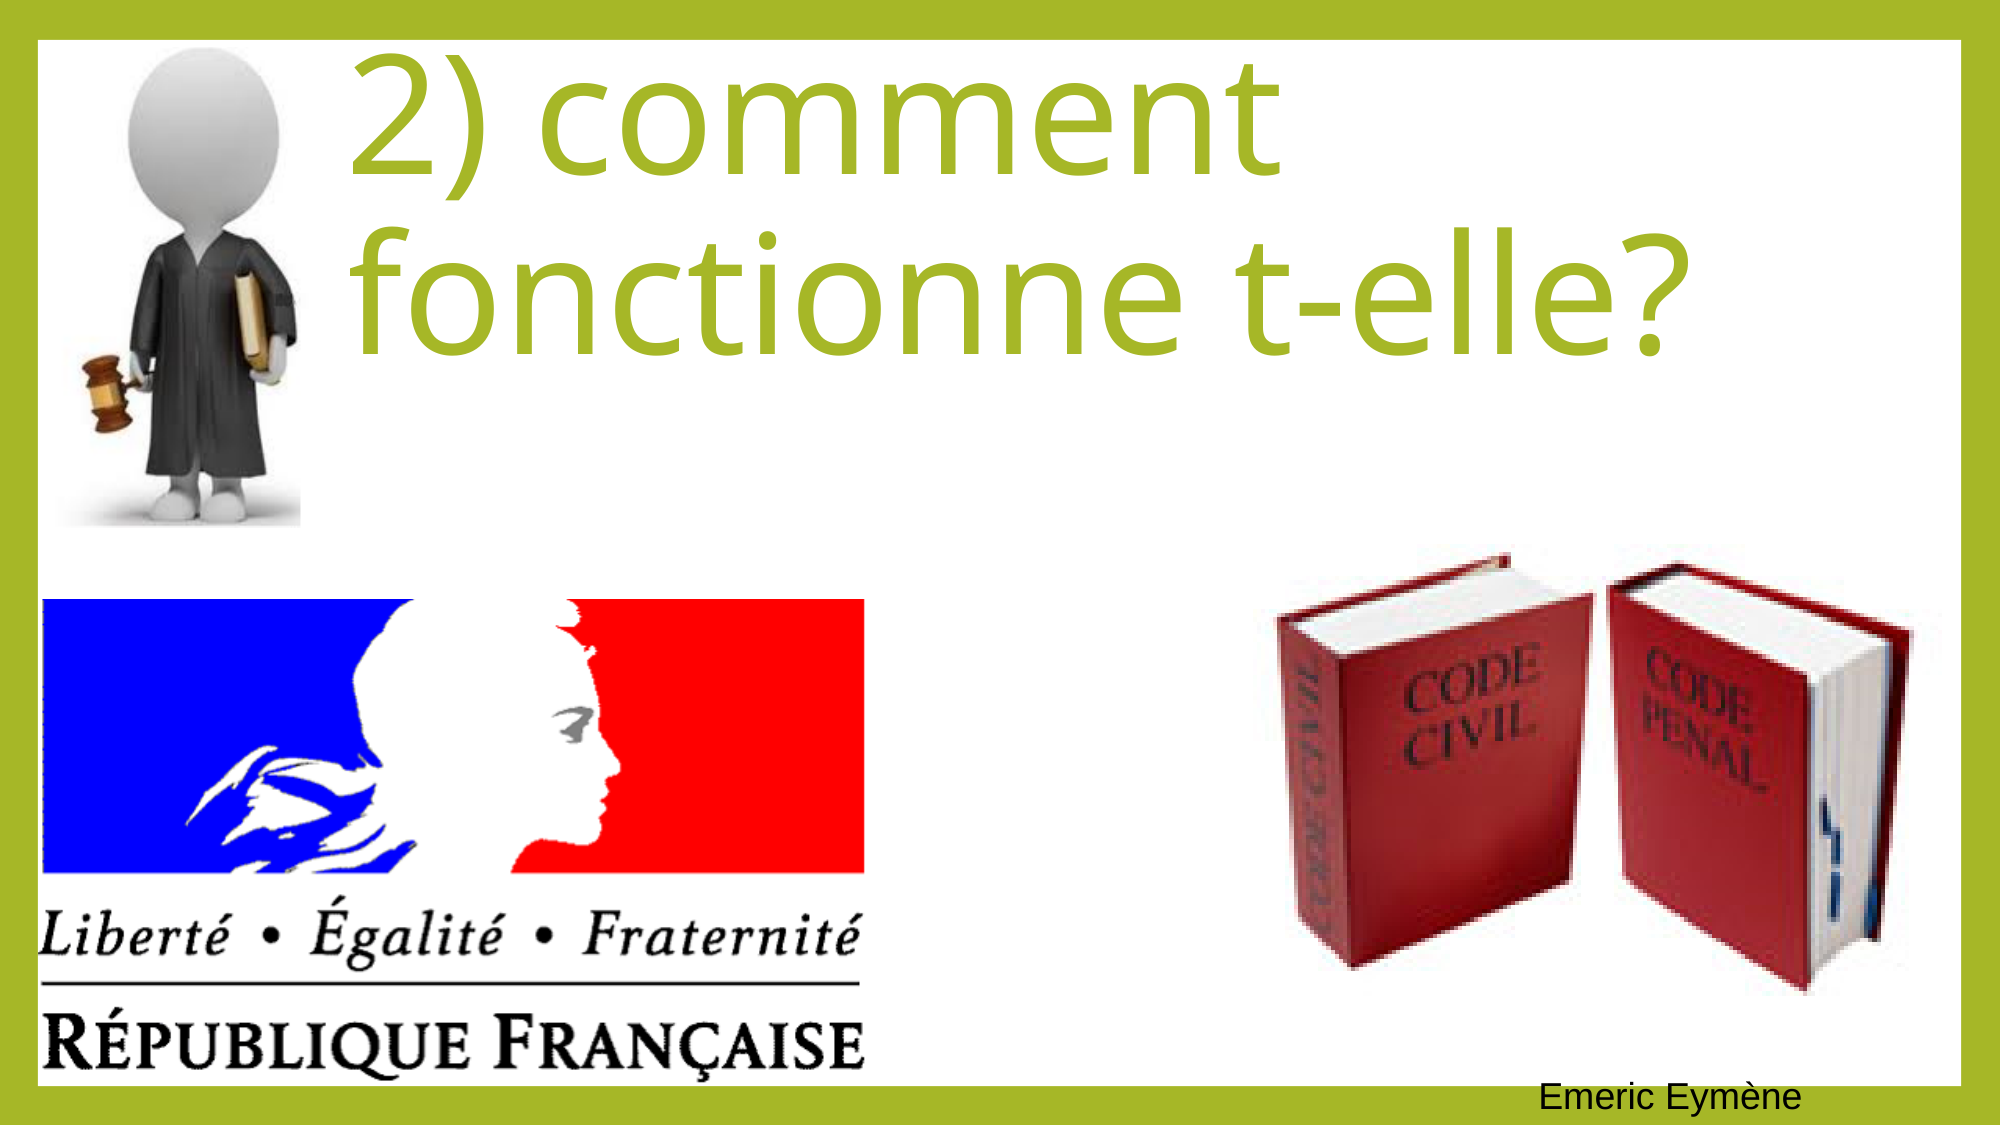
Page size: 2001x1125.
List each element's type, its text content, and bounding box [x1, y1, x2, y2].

picture [38, 599, 866, 1084]
title 2) comment fonctionne t-elle? [350, 99, 1951, 323]
text_box Emeric Eymène [1523, 1068, 1997, 1125]
picture [1253, 544, 1951, 996]
picture [38, 47, 350, 528]
